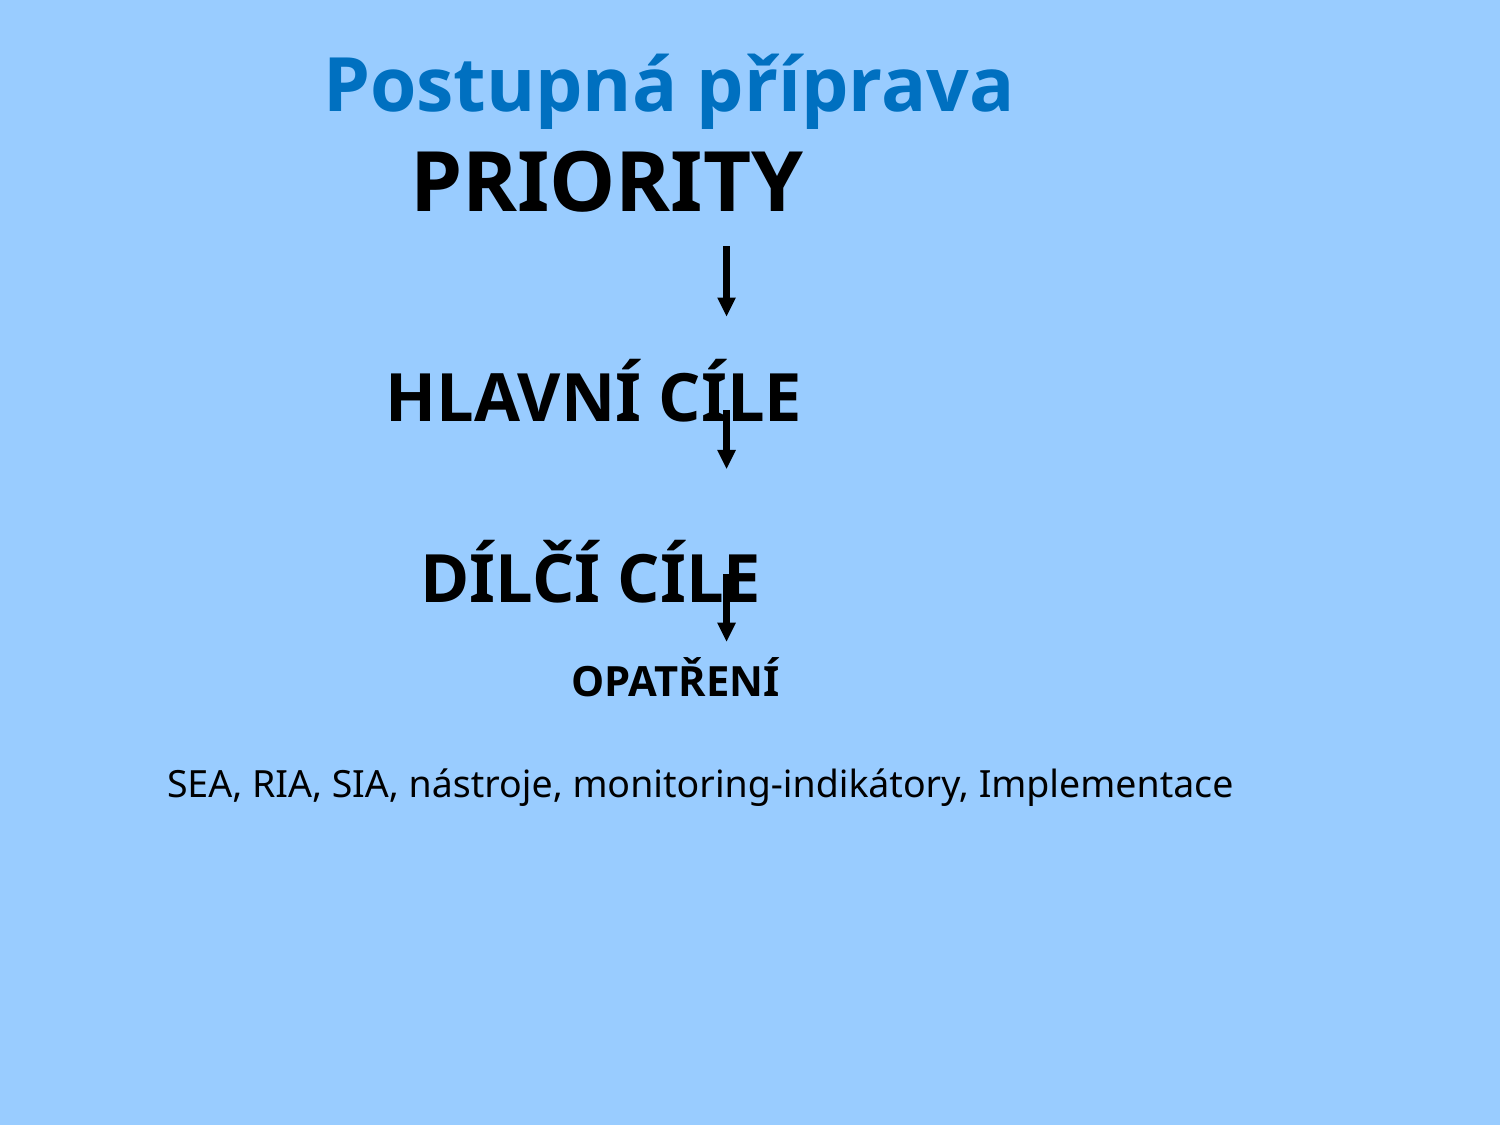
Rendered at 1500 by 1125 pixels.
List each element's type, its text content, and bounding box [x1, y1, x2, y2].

text_box Postupná příprava [210, 23, 1301, 130]
title PRIORITY HLAVNÍ CÍLE DÍLČÍ CÍLE [112, 35, 1388, 188]
text_box OPATŘENÍ [527, 644, 950, 721]
text_box SEA, RIA, SIA, nástroje, monitoring-indikátory, Implementace [152, 749, 1477, 887]
